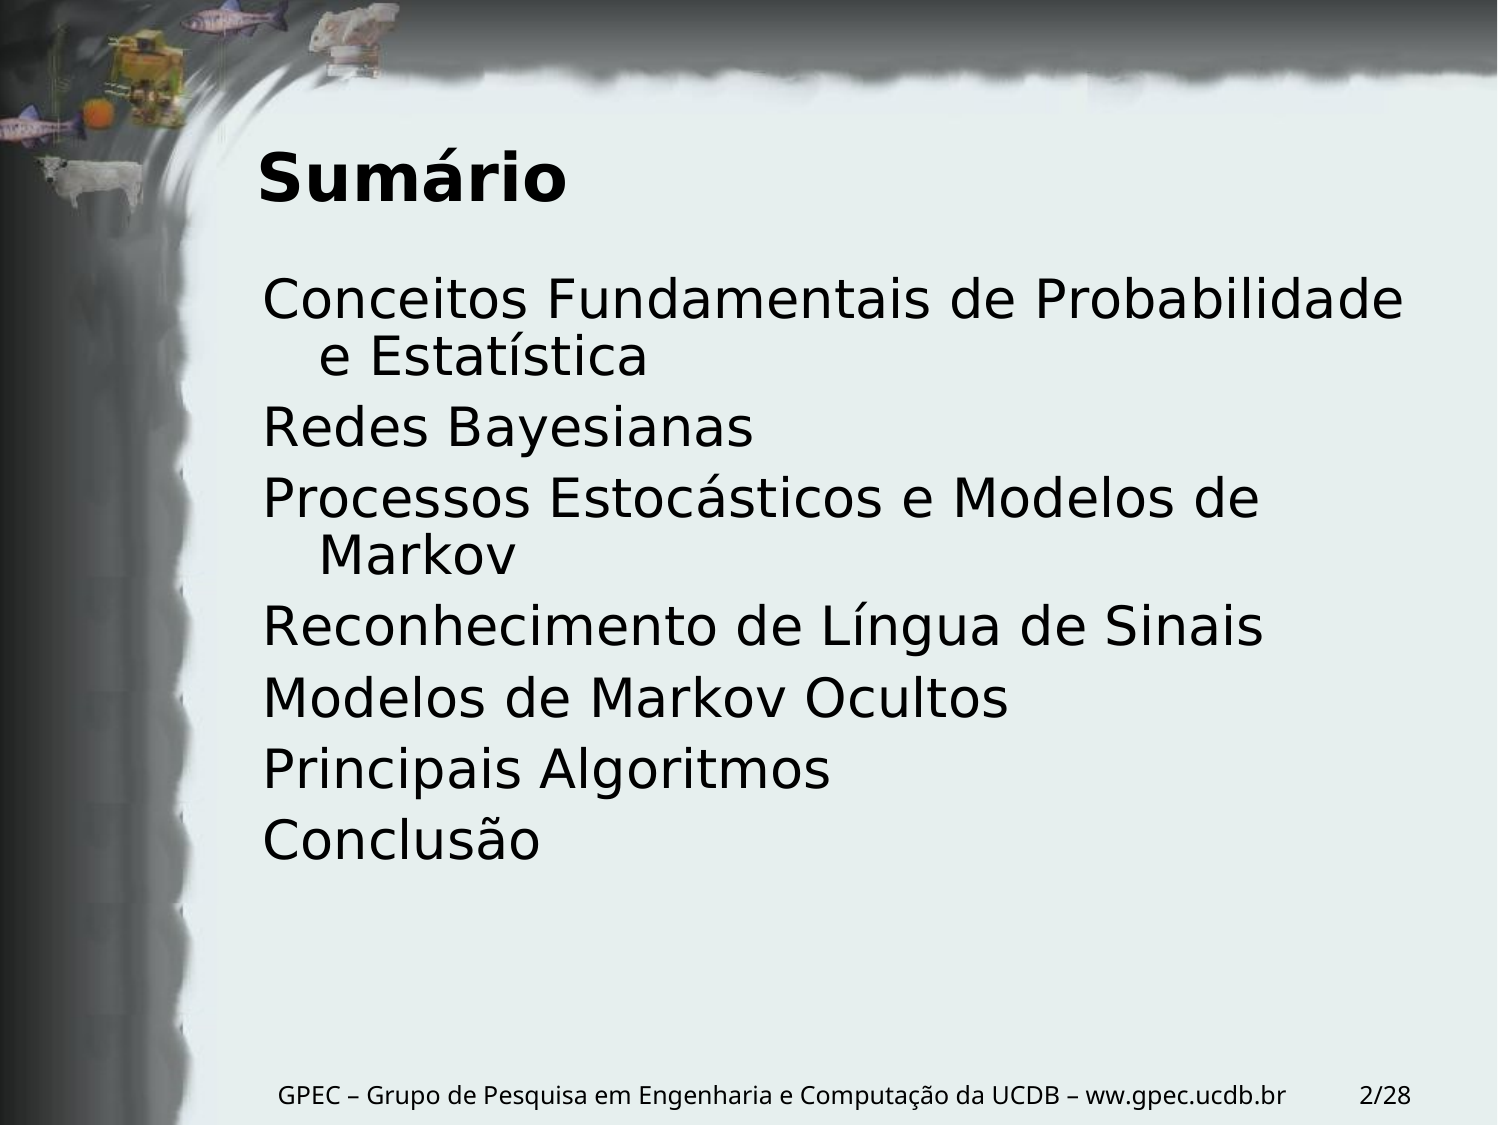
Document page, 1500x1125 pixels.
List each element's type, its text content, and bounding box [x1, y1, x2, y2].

list Conceitos Fundamentais de Probabilidade e Estatística Redes Bayesianas Processos Estocásticos e Modelos de Markov Reconhecimento de Língua de Sinais Modelos de Markov Ocultos Principais Algoritmos Conclusão [247, 265, 1447, 985]
title Sumário [242, 113, 1425, 244]
picture [0, 0, 1498, 1125]
